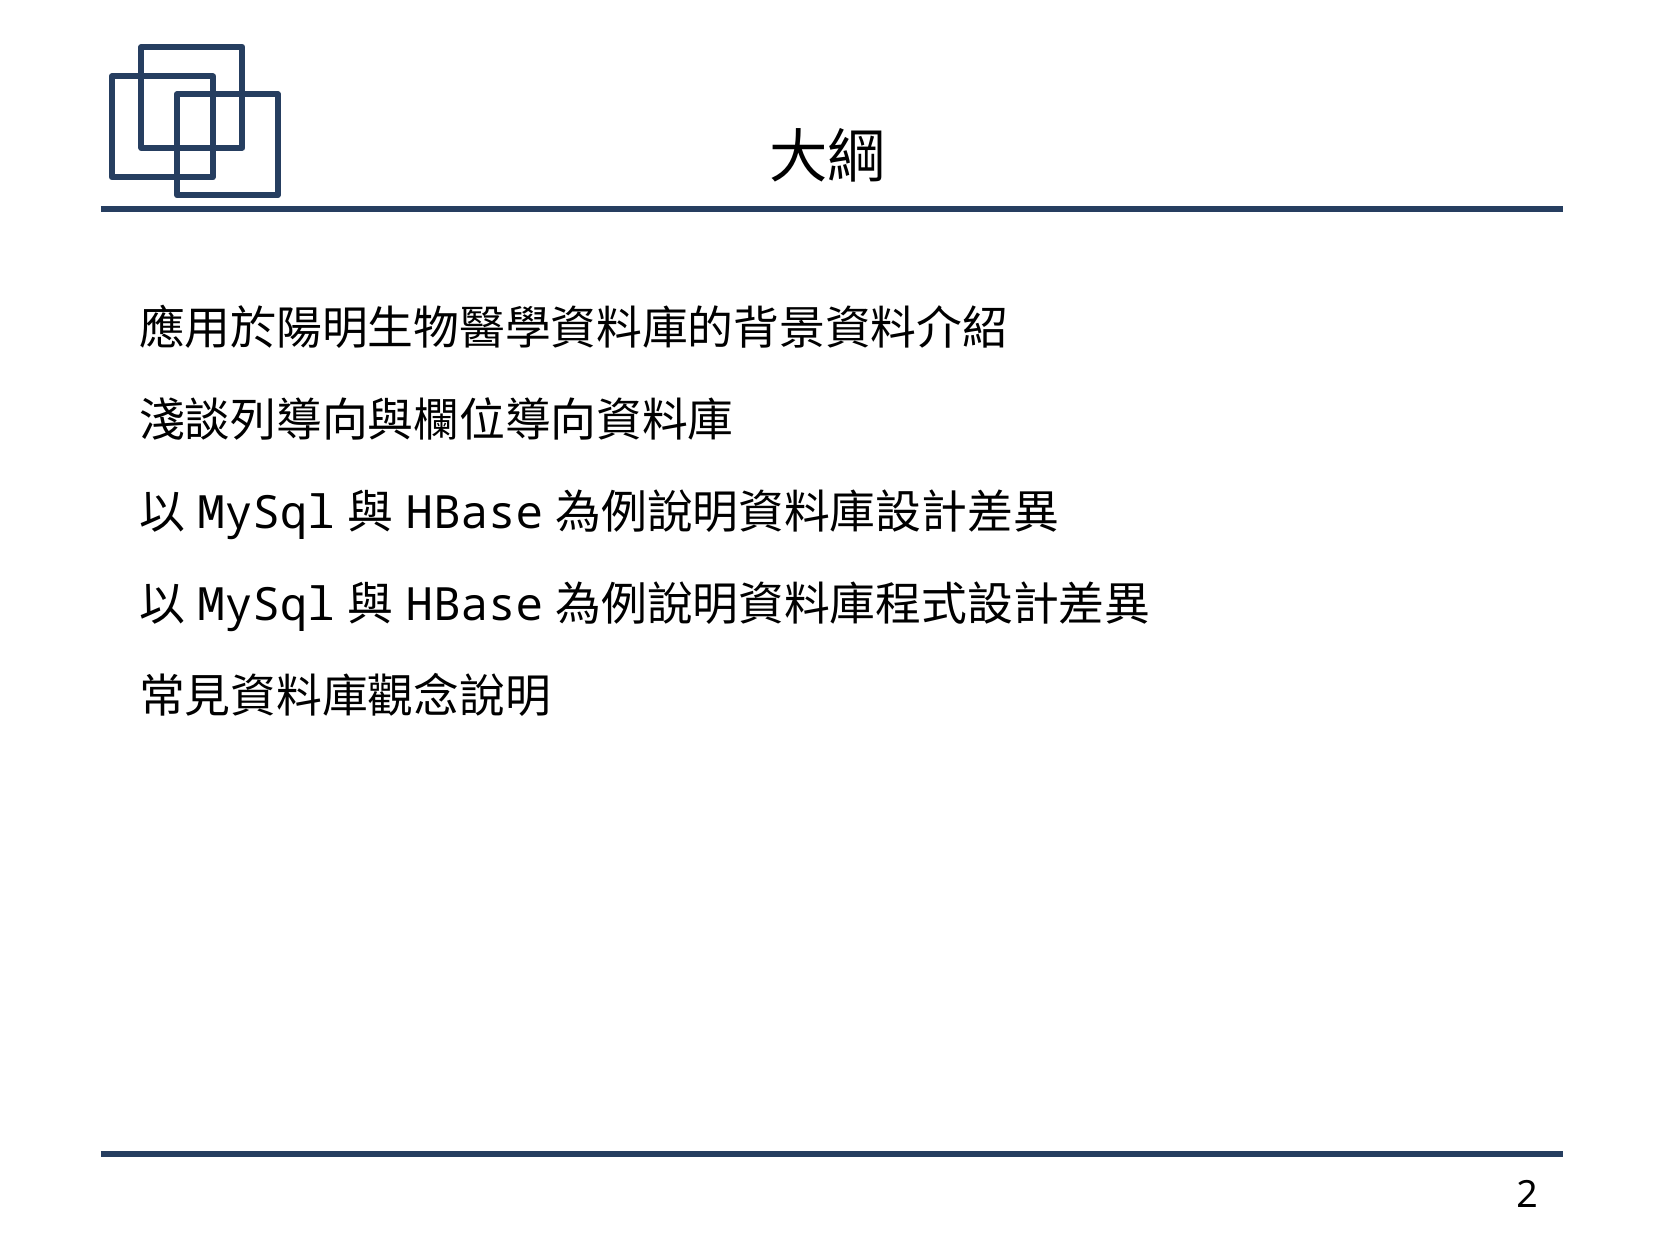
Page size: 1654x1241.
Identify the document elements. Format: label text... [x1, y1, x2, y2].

list 應用於陽明生物醫學資料庫的背景資料介紹 淺談列導向與欄位導向資料庫 以MySql與HBase為例說明資料庫設計差異 以MySql與HBase為例說明資料庫程式設計差異 常見資料庫觀念說明 [121, 295, 1534, 1127]
title 大綱 [121, 102, 1534, 207]
